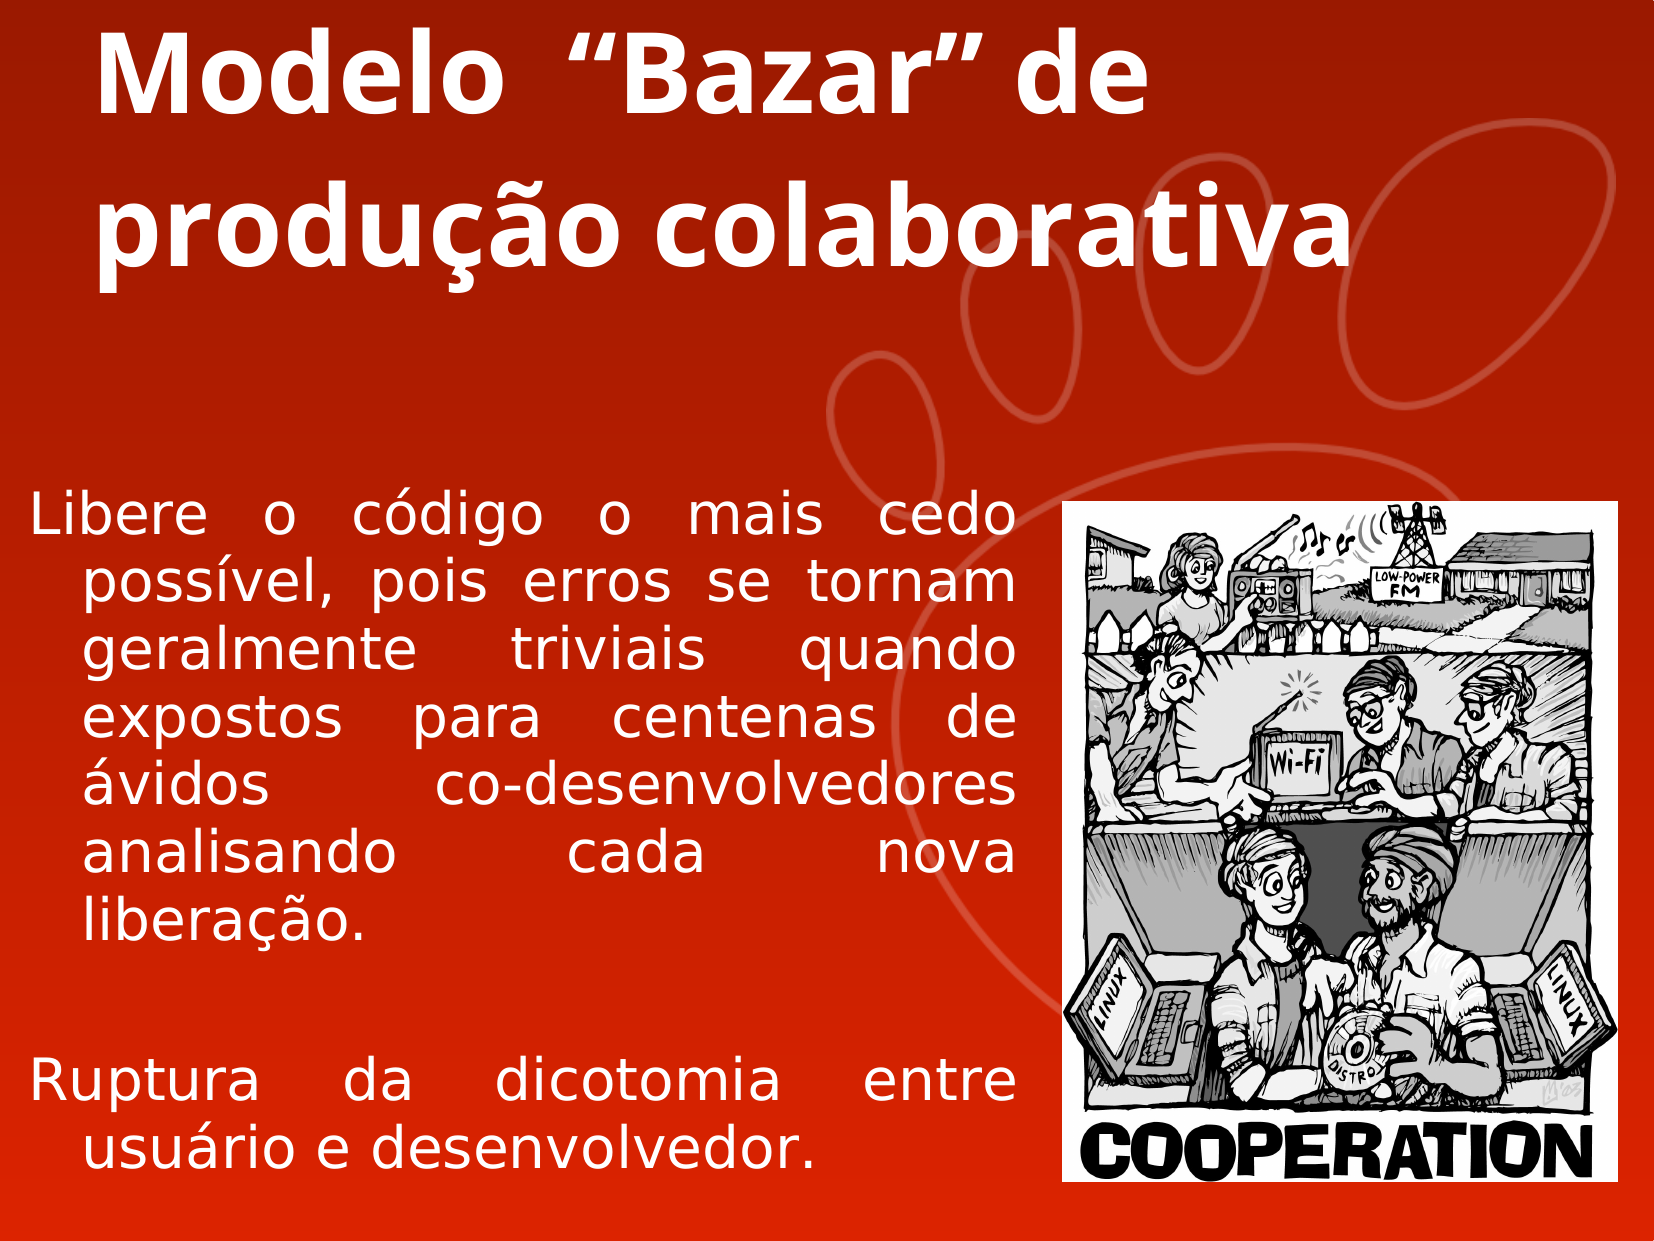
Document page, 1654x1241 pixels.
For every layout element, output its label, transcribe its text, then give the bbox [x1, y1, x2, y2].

list Libere o código o mais cedo possível, pois erros se tornam geralmente triviais quando expostos para centenas de ávidos co-desenvolvedores analisando cada nova liberação. Ruptura da dicotomia entre usuário e desenvolvedor. [0, 472, 1034, 1241]
picture [826, 118, 1618, 1182]
title Modelo “Bazar” de produção colaborativa [76, 29, 1565, 308]
